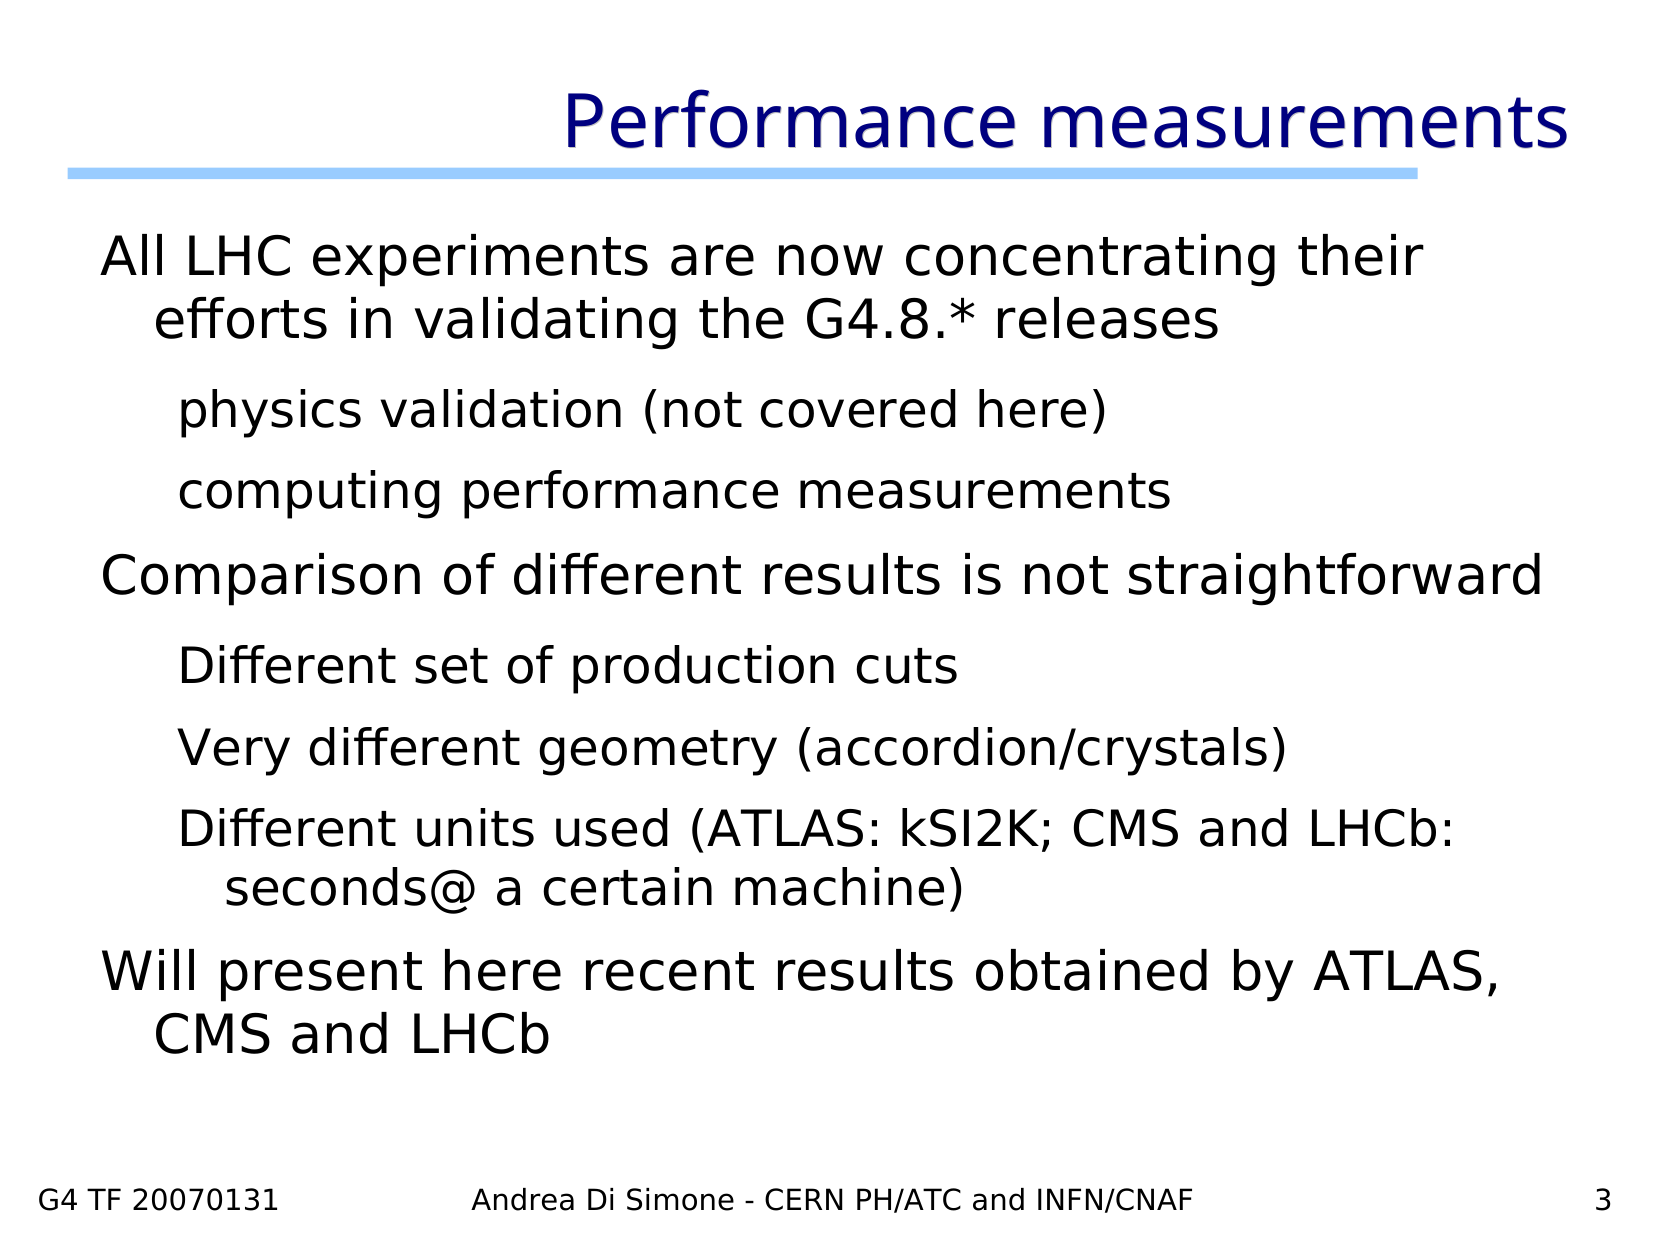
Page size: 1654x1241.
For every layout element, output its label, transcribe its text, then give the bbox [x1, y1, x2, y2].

list All LHC experiments are now concentrating their efforts in validating the G4.8.* releases physics validation (not covered here) computing performance measurements Comparison of different results is not straightforward Different set of production cuts Very different geometry (accordion/crystals) Different units used (ATLAS: kSI2K; CMS and LHCb: seconds@ a certain machine) Will present here recent results obtained by ATLAS, CMS and LHCb [82, 225, 1571, 1130]
title Performance measurements [82, 49, 1571, 188]
